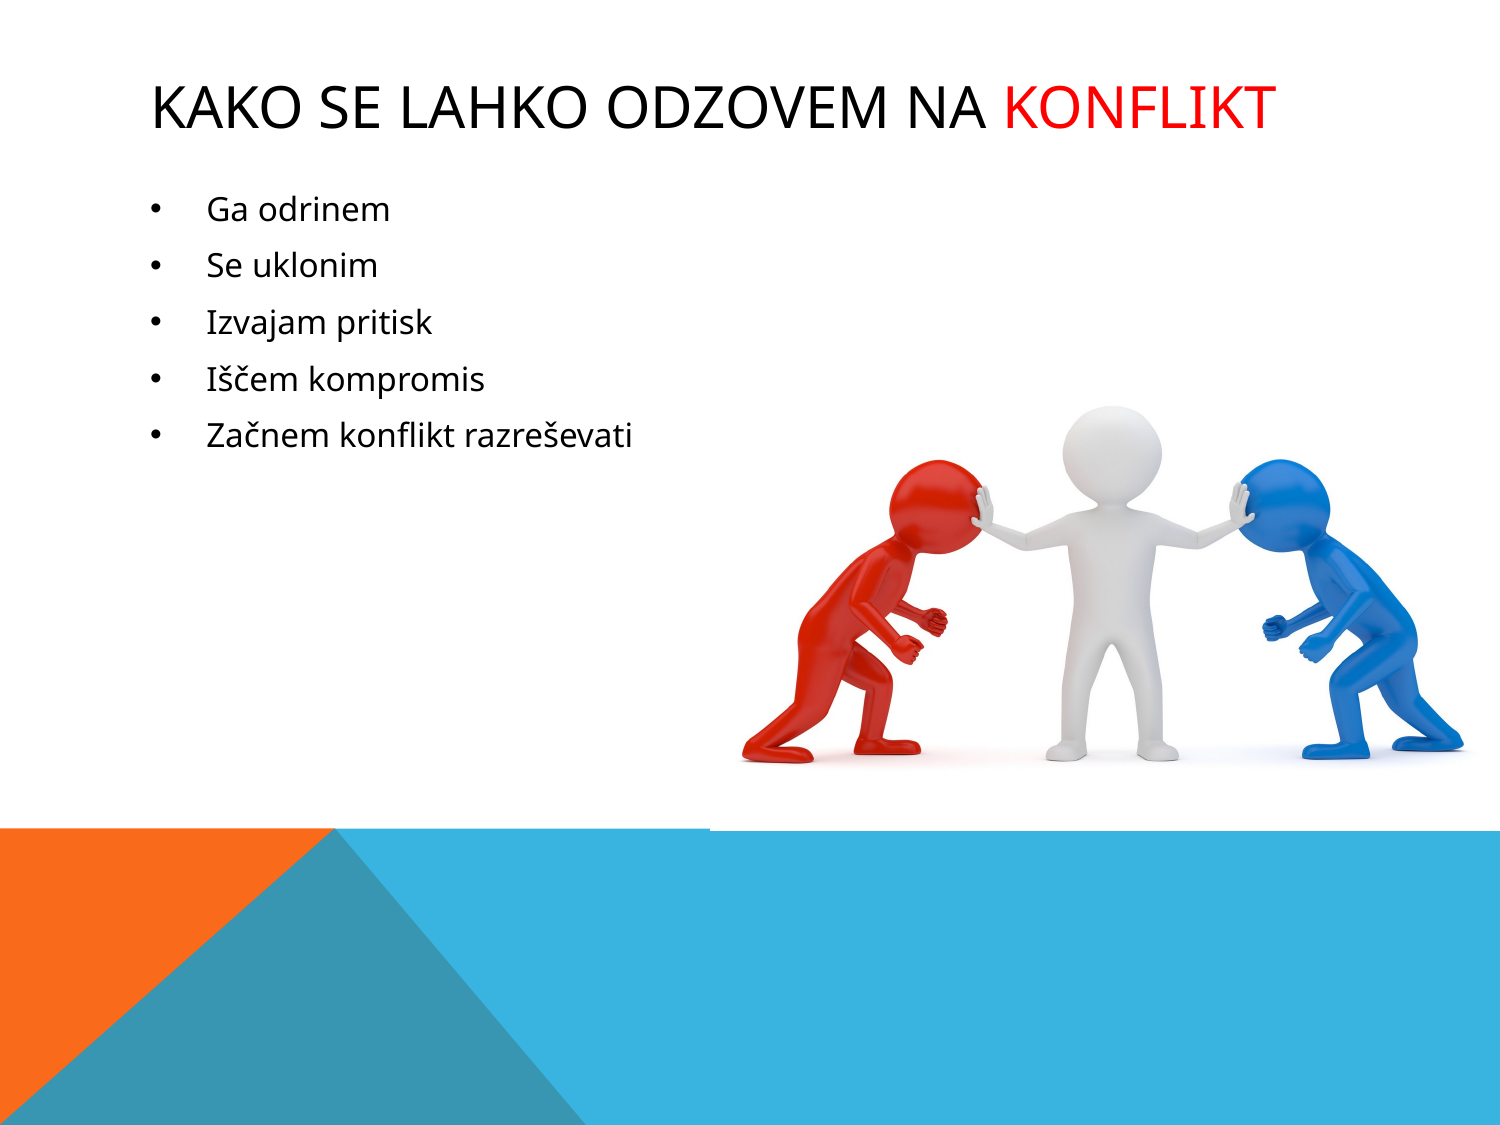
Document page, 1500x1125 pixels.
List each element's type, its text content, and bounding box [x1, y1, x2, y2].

picture [710, 385, 1500, 831]
title Kako se lahko odzovem na konflikt [135, 60, 1369, 150]
list Ga odrinem Se uklonim Izvajam pritisk Iščem kompromis Začnem konflikt razreševati [135, 180, 1369, 768]
